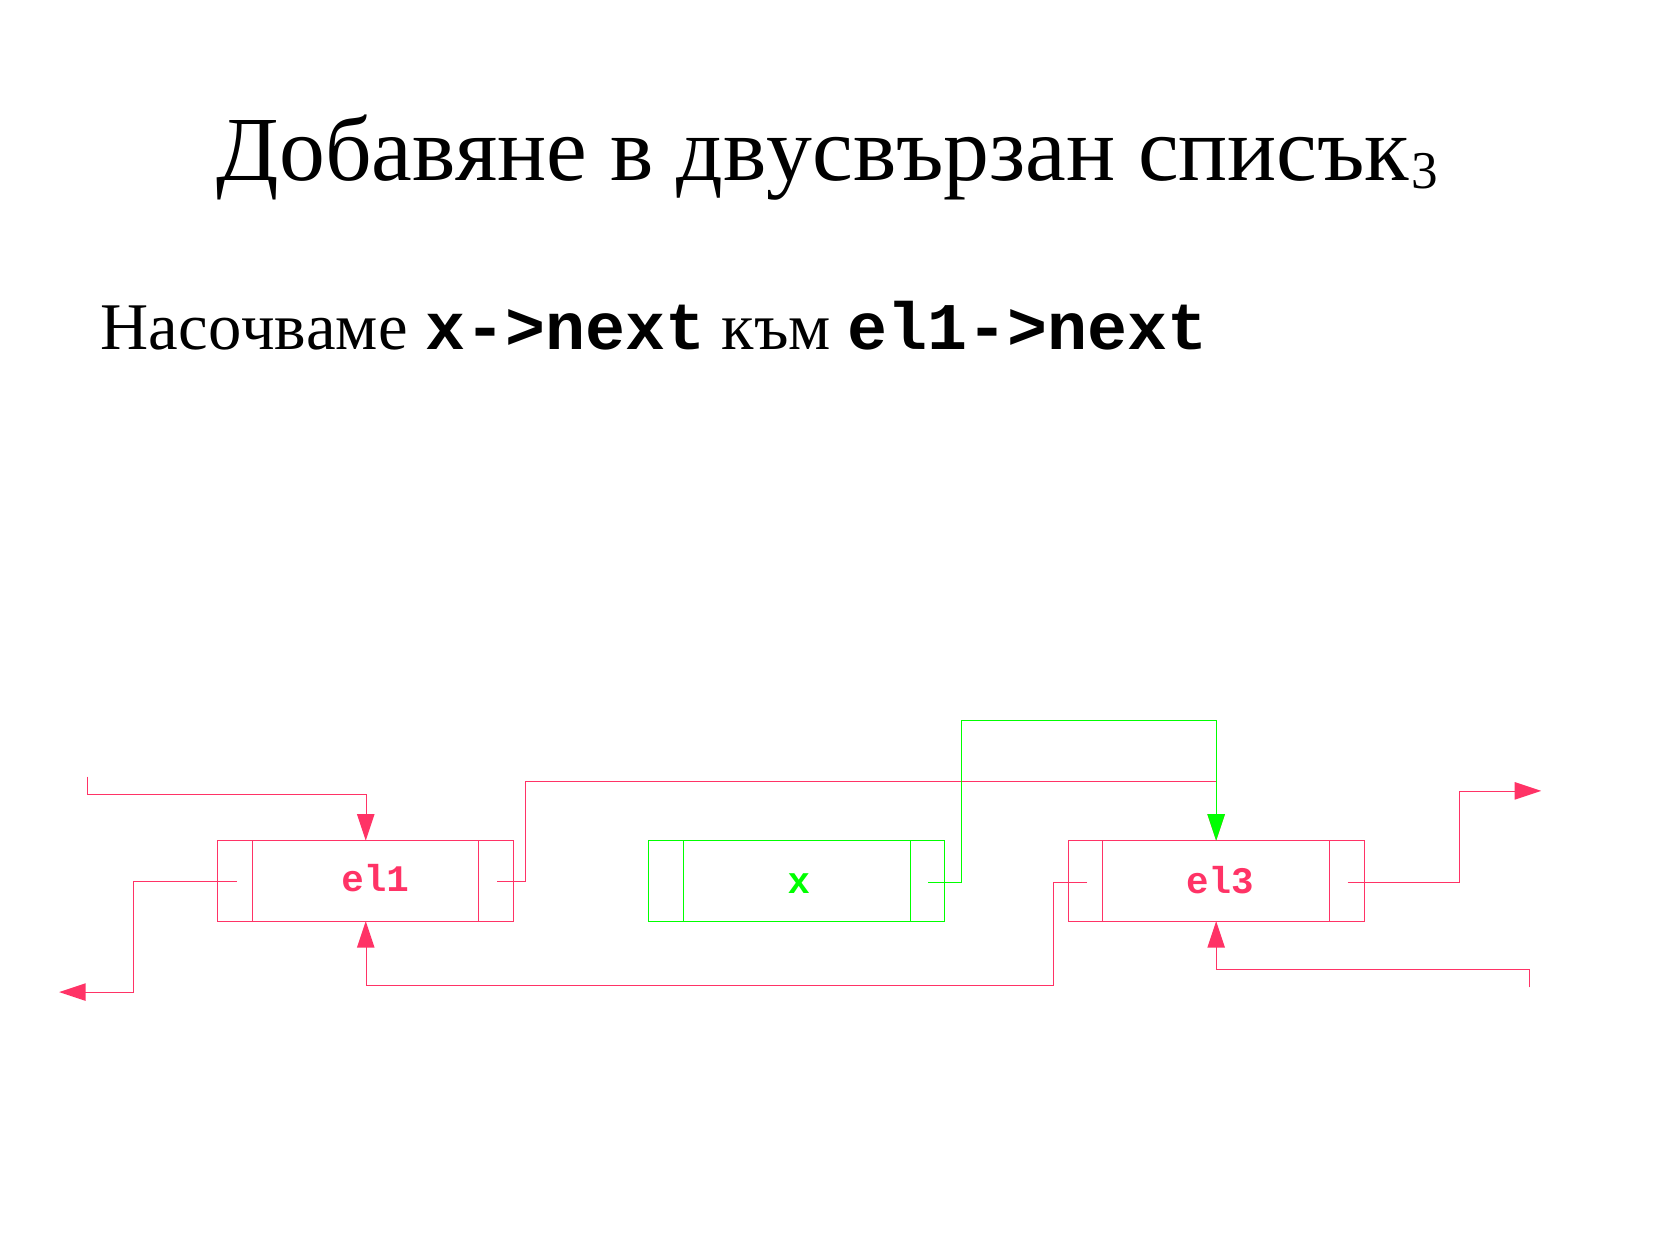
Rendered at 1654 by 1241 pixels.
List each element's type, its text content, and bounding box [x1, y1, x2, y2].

list Насочваме x->next към el1->next [82, 290, 1571, 1109]
title Добавяне в двусвързан списък3 [121, 46, 1534, 254]
text_box x [667, 852, 929, 913]
